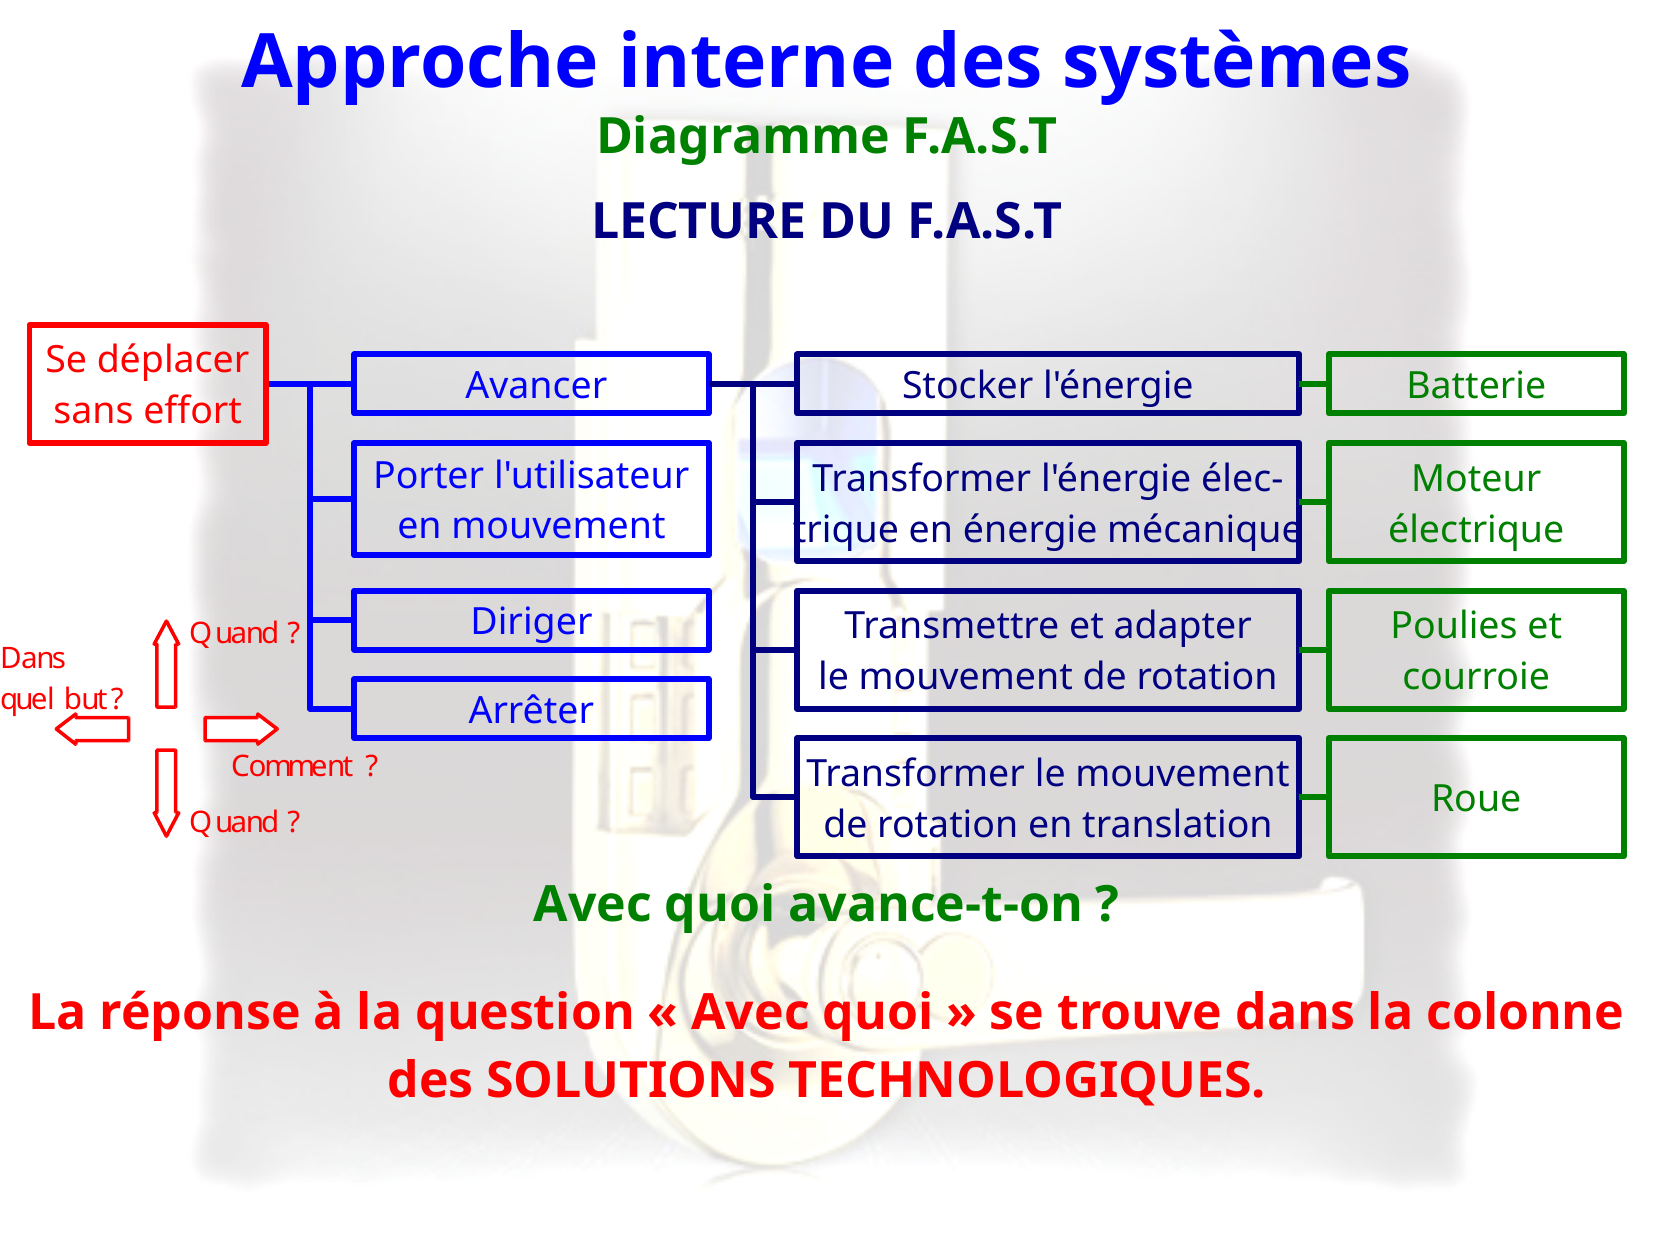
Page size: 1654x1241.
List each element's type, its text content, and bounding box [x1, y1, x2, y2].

text_box Avec quoi avance-t-on ? [0, 860, 1654, 945]
text_box Transformer le mouvement de rotation en translation [797, 738, 1300, 857]
text_box Porter l'utilisateur en mouvement [354, 442, 709, 556]
chart [0, 610, 384, 857]
text_box Transmettre et adapter le mouvement de rotation [797, 590, 1300, 709]
text_box Roue [1328, 738, 1625, 857]
text_box Transformer l'énergie élec- trique en énergie mécanique [797, 442, 1300, 562]
text_box Arrêter [384, 679, 709, 739]
text_box Se déplacer sans effort [29, 324, 266, 443]
text_box LECTURE DU F.A.S.T [0, 178, 1654, 262]
text_box Moteur électrique [1328, 442, 1625, 562]
text_box La réponse à la question « Avec quoi » se trouve dans la colonne des SOLUTIONS TECHNOLOGIQUES. [0, 968, 1654, 1123]
text_box Diriger [354, 590, 709, 650]
text_box Avancer [354, 354, 709, 414]
text_box Batterie [1328, 354, 1625, 414]
text_box Stocker l'énergie [797, 354, 1300, 414]
text_box Diagramme F.A.S.T [0, 92, 1654, 178]
text_box Poulies et courroie [1328, 590, 1625, 709]
